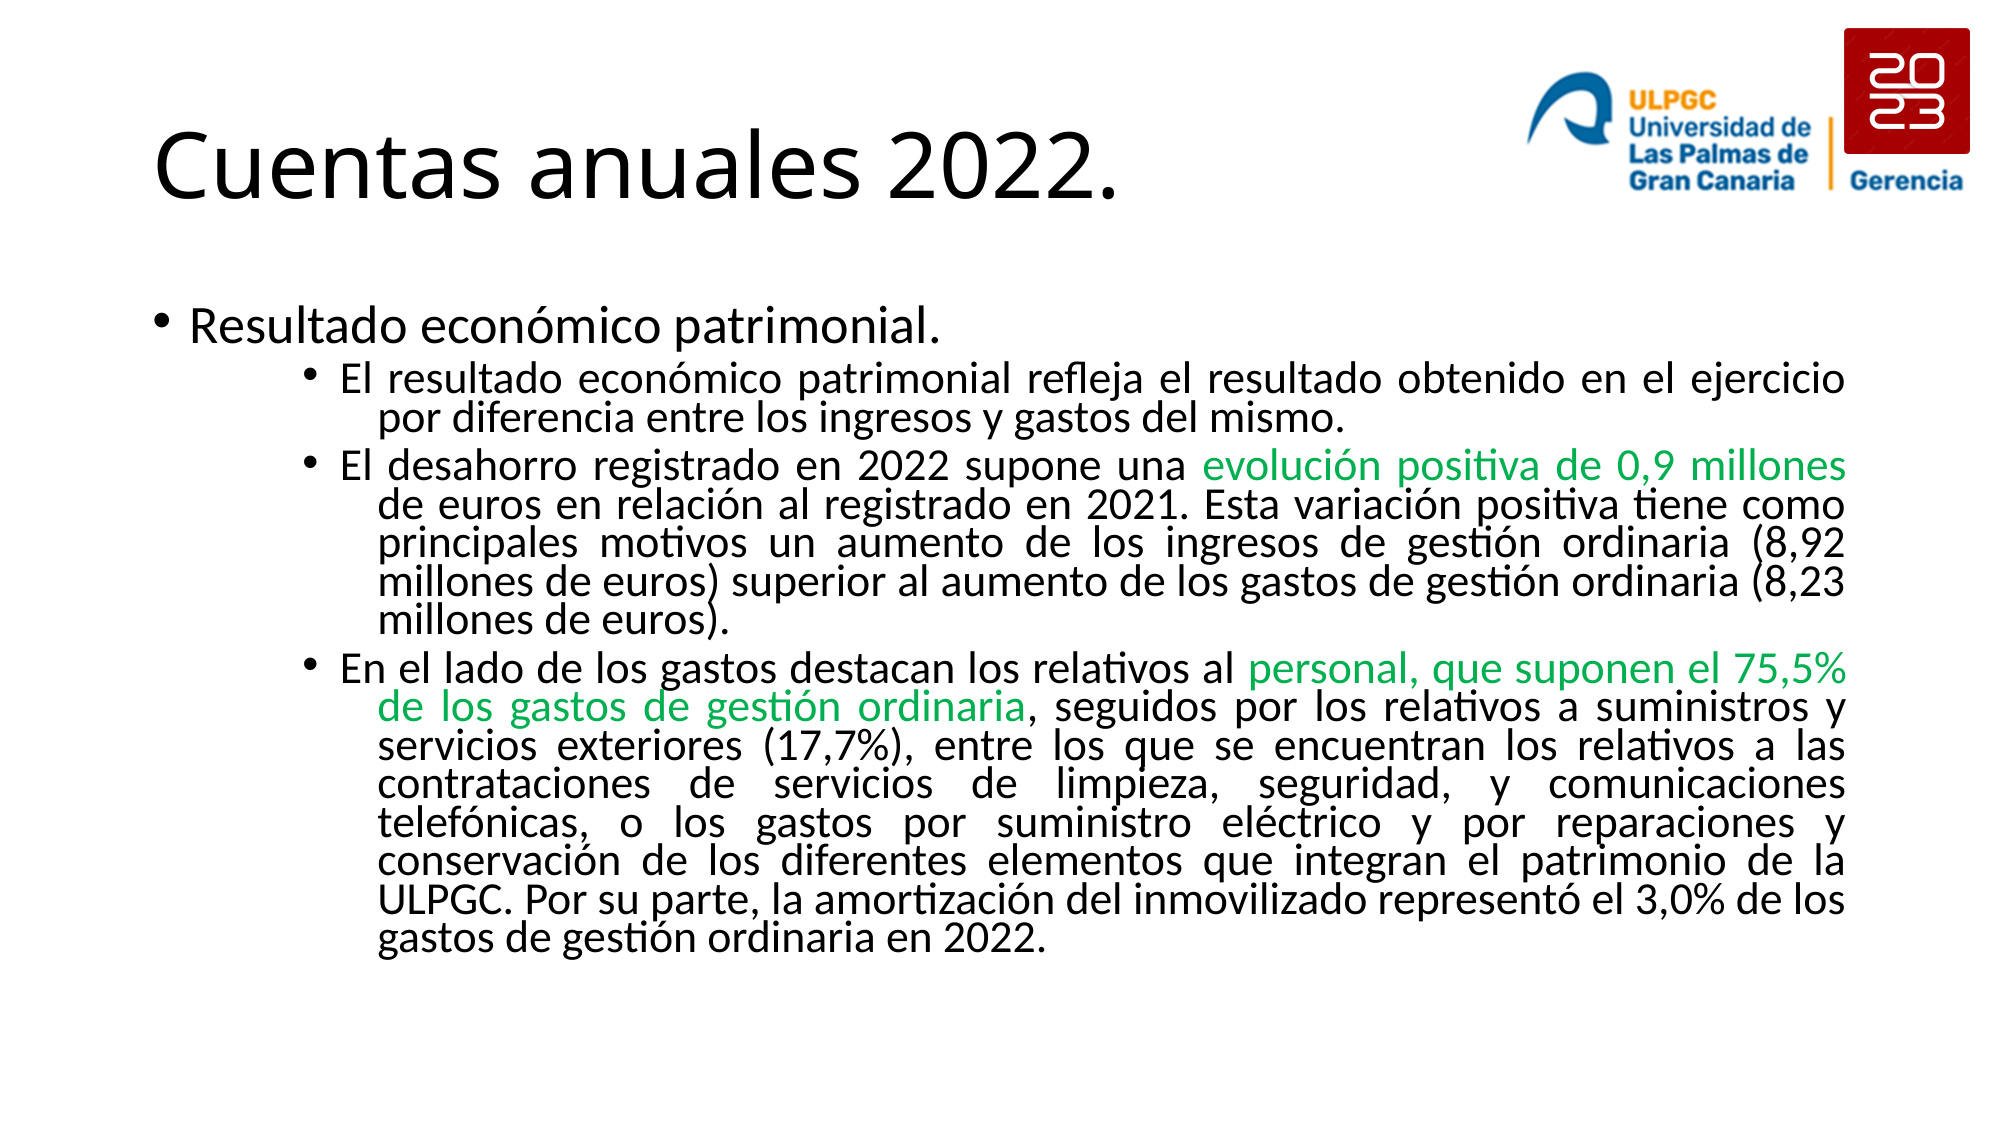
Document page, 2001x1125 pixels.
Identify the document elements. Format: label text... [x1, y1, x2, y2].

picture [1493, 24, 2000, 232]
list Resultado económico patrimonial. El resultado económico patrimonial refleja el resultado obtenido en el ejercicio por diferencia entre los ingresos y gastos del mismo. El desahorro registrado en 2022 supone una evolución positiva de 0,9 millones de euros en relación al registrado en 2021. Esta variación positiva tiene como principales motivos un aumento de los ingresos de gestión ordinaria (8,92 millones de euros) superior al aumento de los gastos de gestión ordinaria (8,23 millones de euros). En el lado de los gastos destacan los relativos al personal, que suponen el 75,5% de los gastos de gestión ordinaria, seguidos por los relativos a suministros y servicios exteriores (17,7%), entre los que se encuentran los relativos a las contrataciones de servicios de limpieza, seguridad, y comunicaciones telefónicas, o los gastos por suministro eléctrico y por reparaciones y conservación de los diferentes elementos que integran el patrimonio de la ULPGC. Por su parte, la amortización del inmovilizado representó el 3,0% de los gastos de gestión ordinaria en 2022. [137, 299, 1863, 1014]
title Cuentas anuales 2022. [137, 59, 1863, 278]
